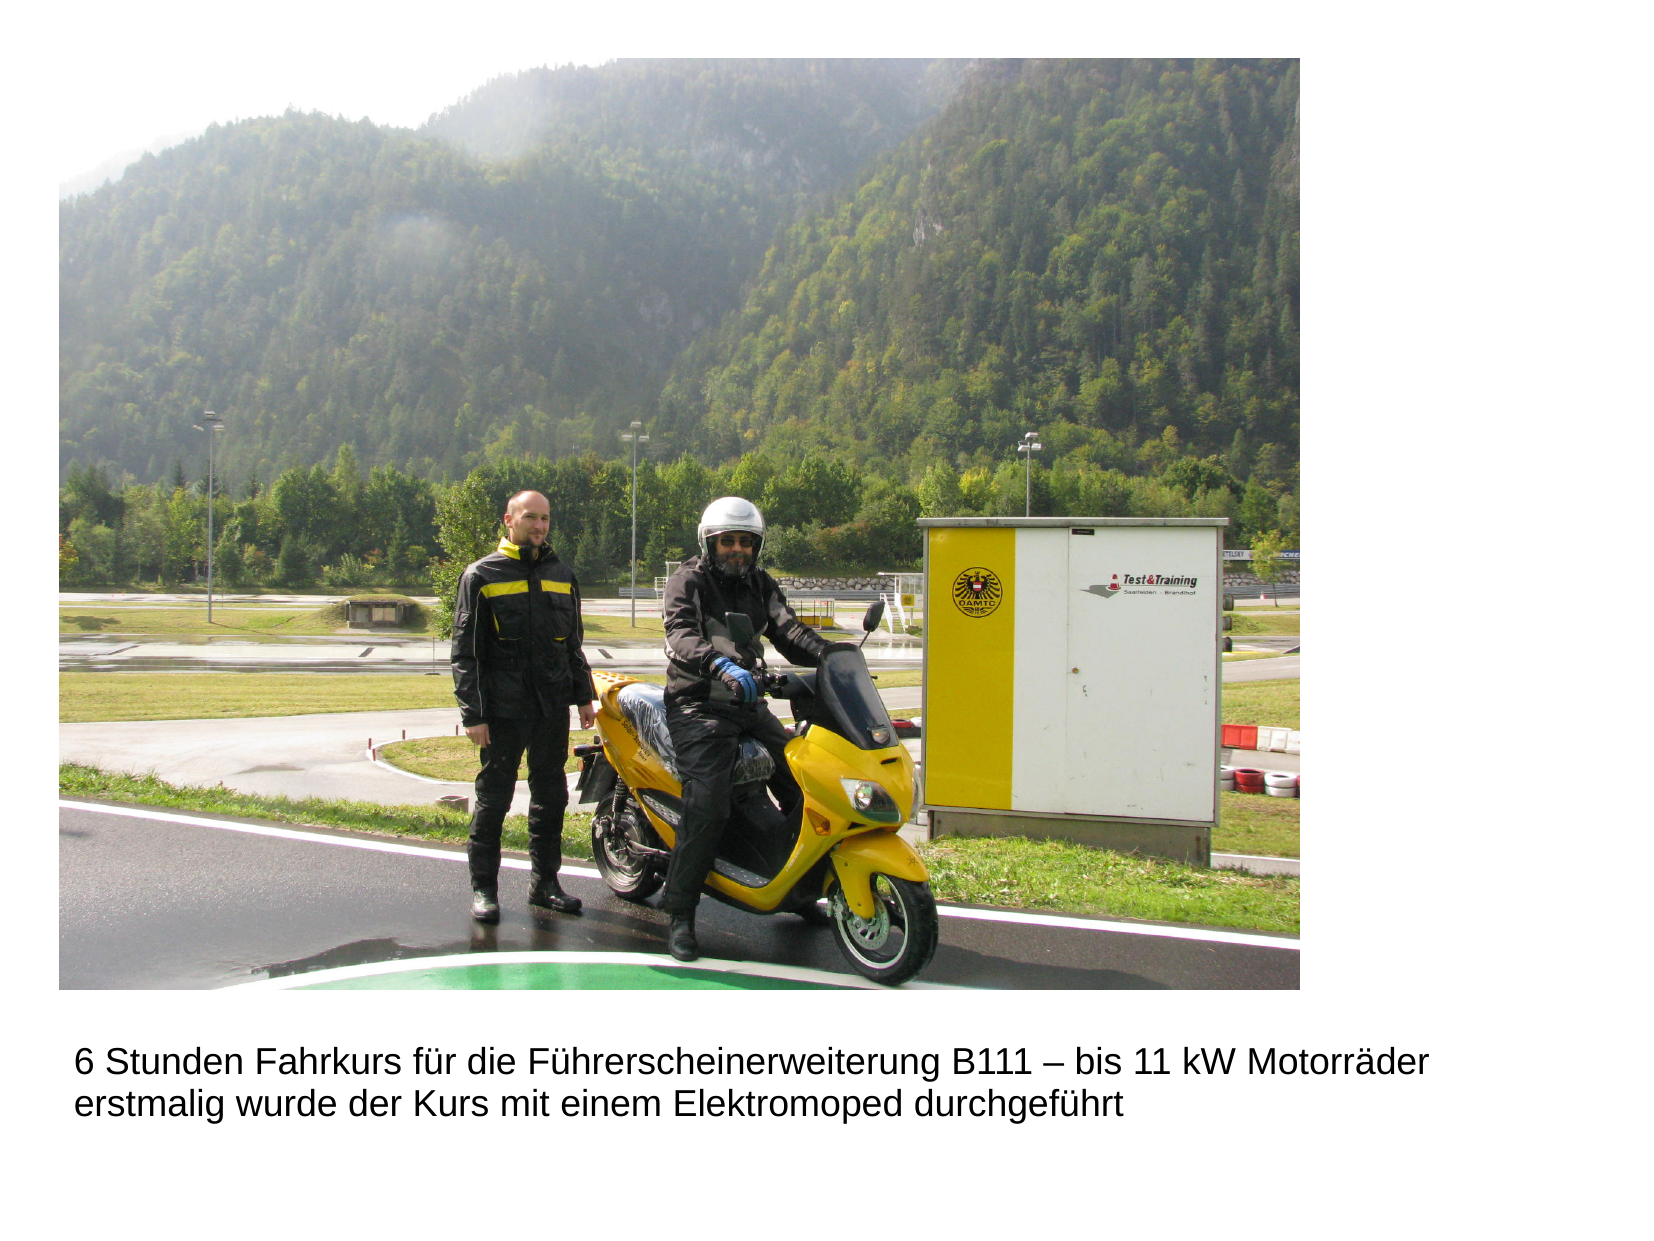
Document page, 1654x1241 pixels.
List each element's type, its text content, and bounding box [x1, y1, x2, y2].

text_box 6 Stunden Fahrkurs für die Führerscheinerweiterung B111 – bis 11 kW Motorräder erstmalig wurde der Kurs mit einem Elektromoped durchgeführt [59, 1033, 1445, 1133]
picture [59, 58, 1300, 990]
